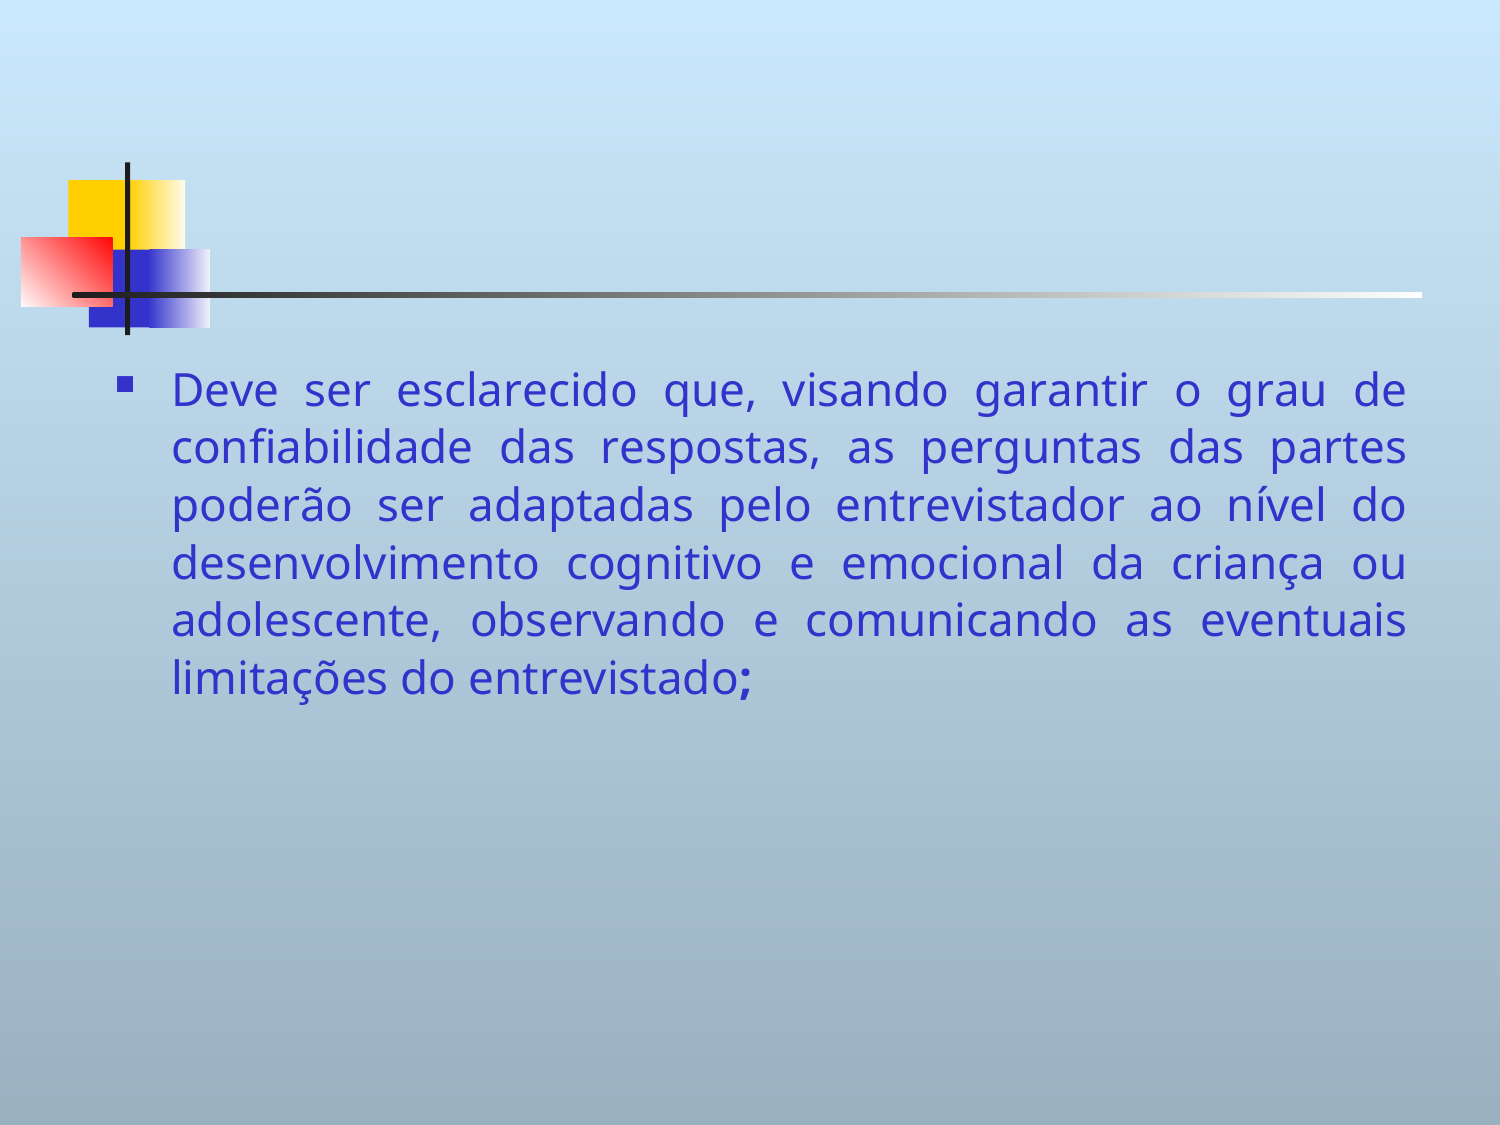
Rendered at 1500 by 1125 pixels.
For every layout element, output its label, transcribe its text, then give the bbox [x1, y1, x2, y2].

list Deve ser esclarecido que, visando garantir o grau de confiabilidade das respostas, as perguntas das partes poderão ser adaptadas pelo entrevistador ao nível do desenvolvimento cognitivo e emocional da criança ou adolescente, observando e comunicando as eventuais limitações do entrevistado; [100, 350, 1424, 1026]
